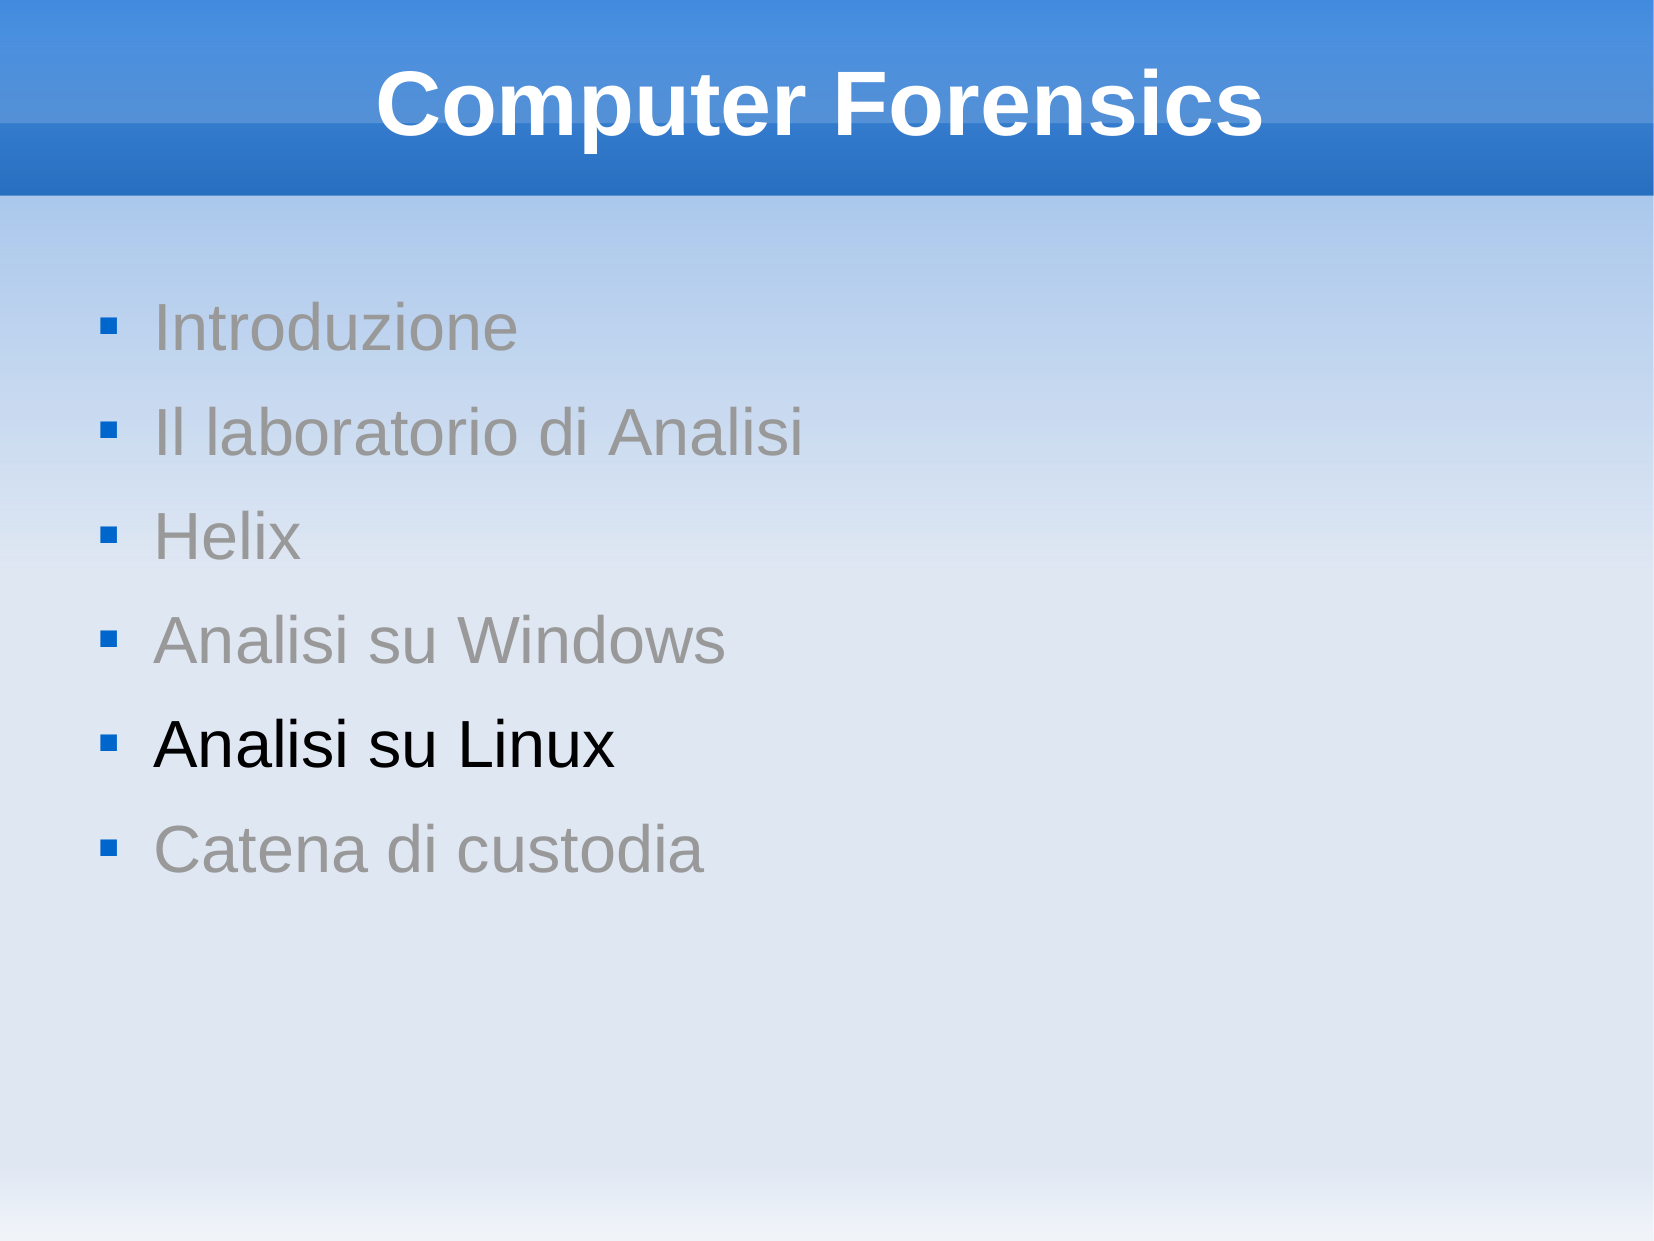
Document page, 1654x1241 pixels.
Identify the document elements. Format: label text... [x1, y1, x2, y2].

title Computer Forensics [76, 7, 1565, 200]
list Introduzione Il laboratorio di Analisi Helix Analisi su Windows Analisi su Linux Catena di custodia [82, 290, 1571, 1094]
picture [0, 0, 1654, 1241]
